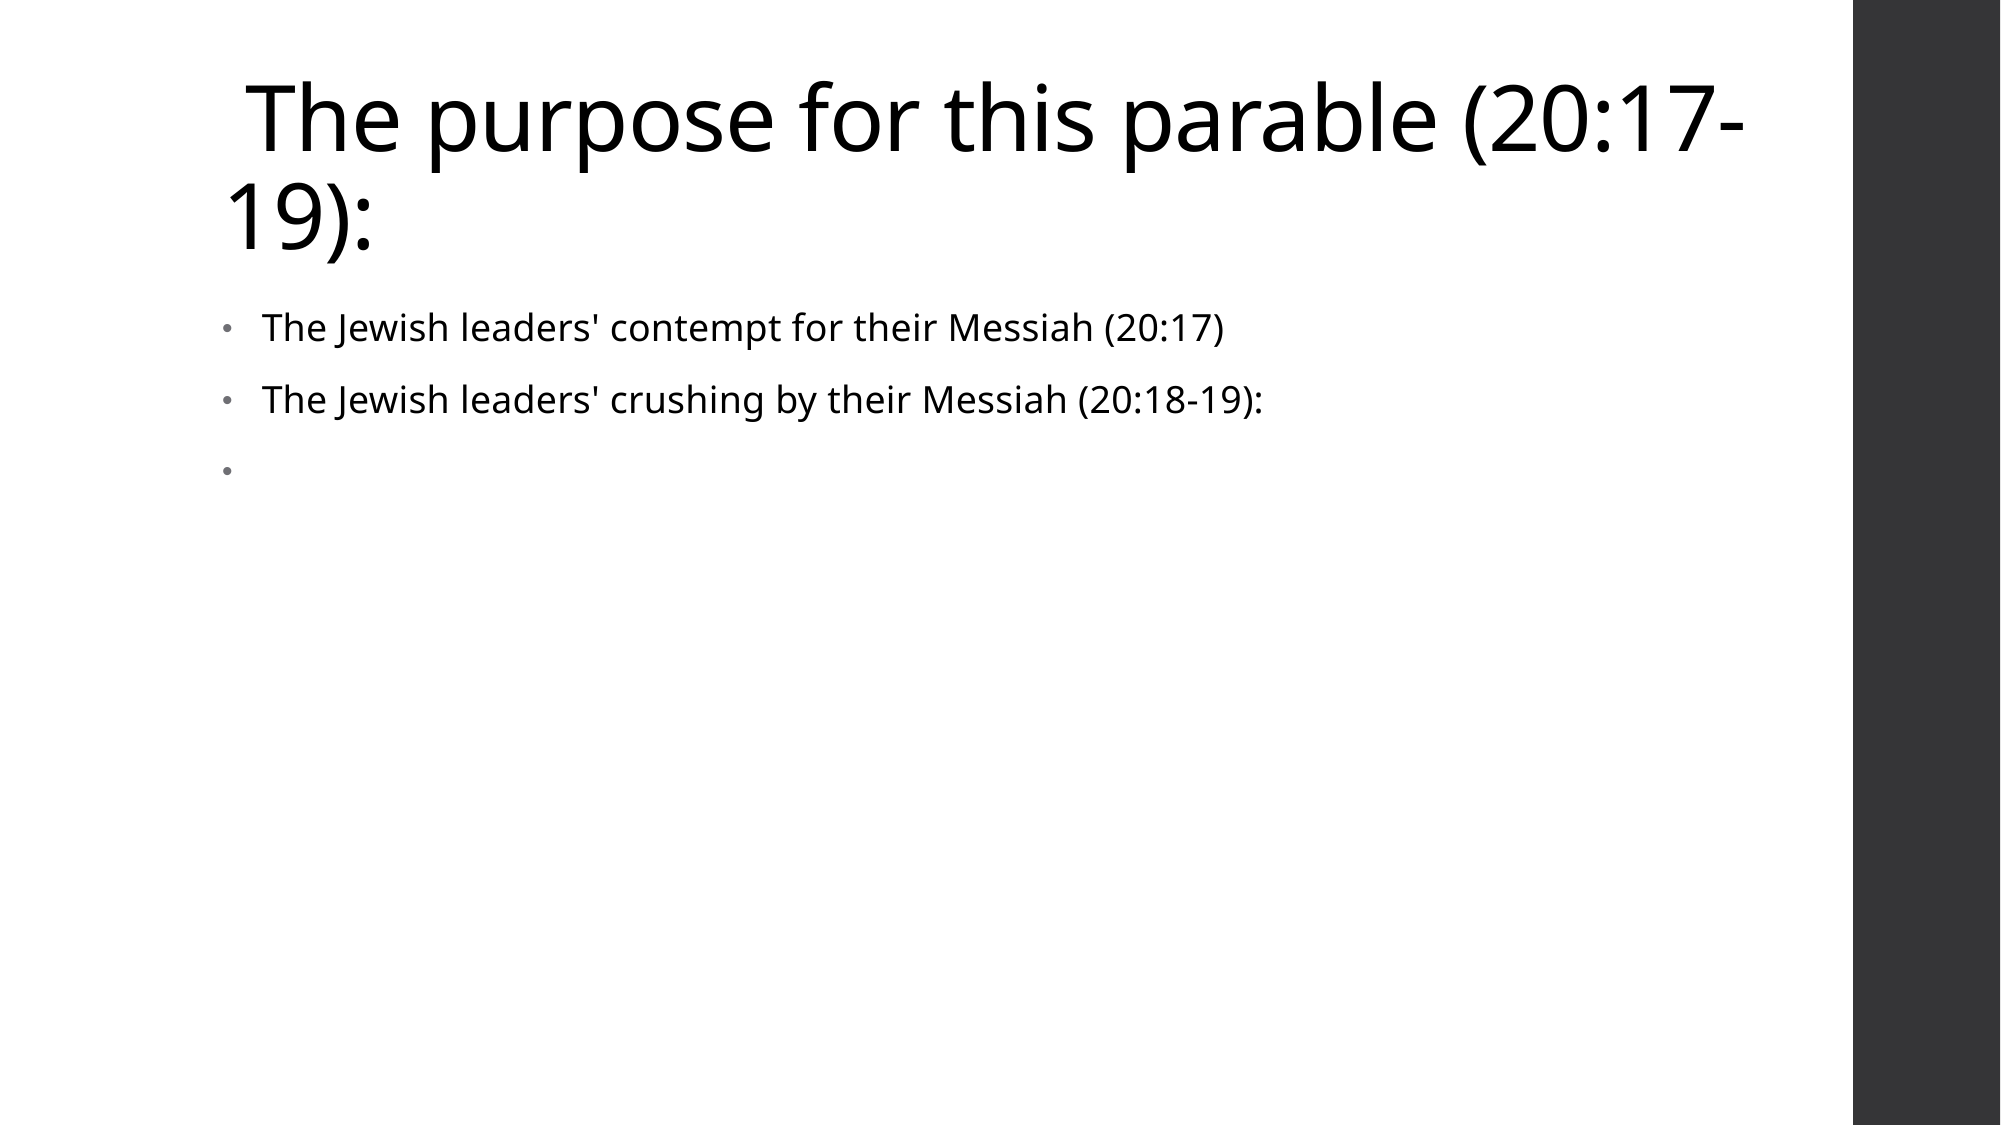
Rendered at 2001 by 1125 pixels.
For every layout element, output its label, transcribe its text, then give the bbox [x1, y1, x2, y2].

list The Jewish leaders' contempt for their Messiah (20:17) The Jewish leaders' crushing by their Messiah (20:18-19): [206, 299, 1617, 1014]
title The purpose for this parable (20:17-19): [206, 60, 1797, 278]
